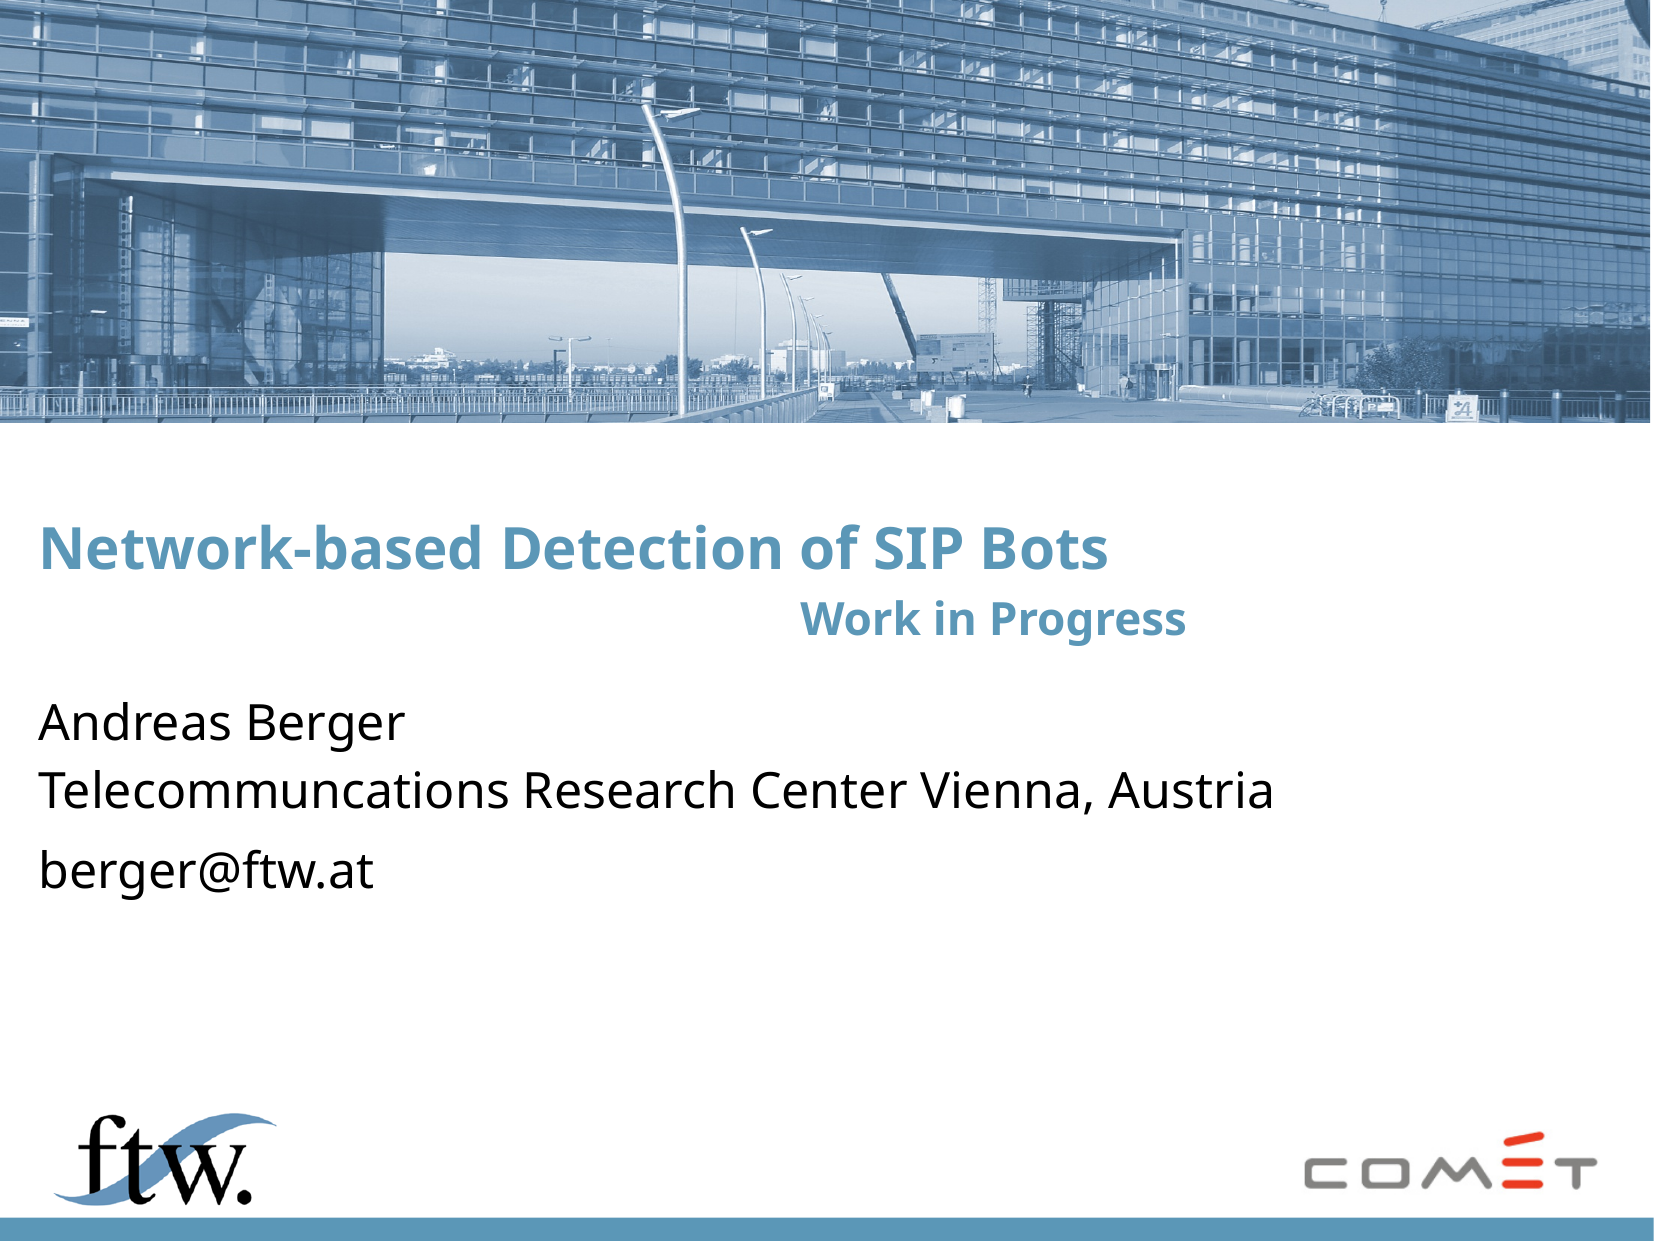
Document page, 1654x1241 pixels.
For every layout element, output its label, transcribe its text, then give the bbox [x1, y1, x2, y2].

picture [51, 1112, 277, 1206]
picture [0, 0, 1651, 423]
text_box Andreas Berger Telecommuncations Research Center Vienna, Austria berger@ftw.at [23, 679, 1500, 973]
text_box Network-based Detection of SIP Bots Work in Progress [23, 535, 1313, 622]
picture [1292, 1120, 1612, 1212]
